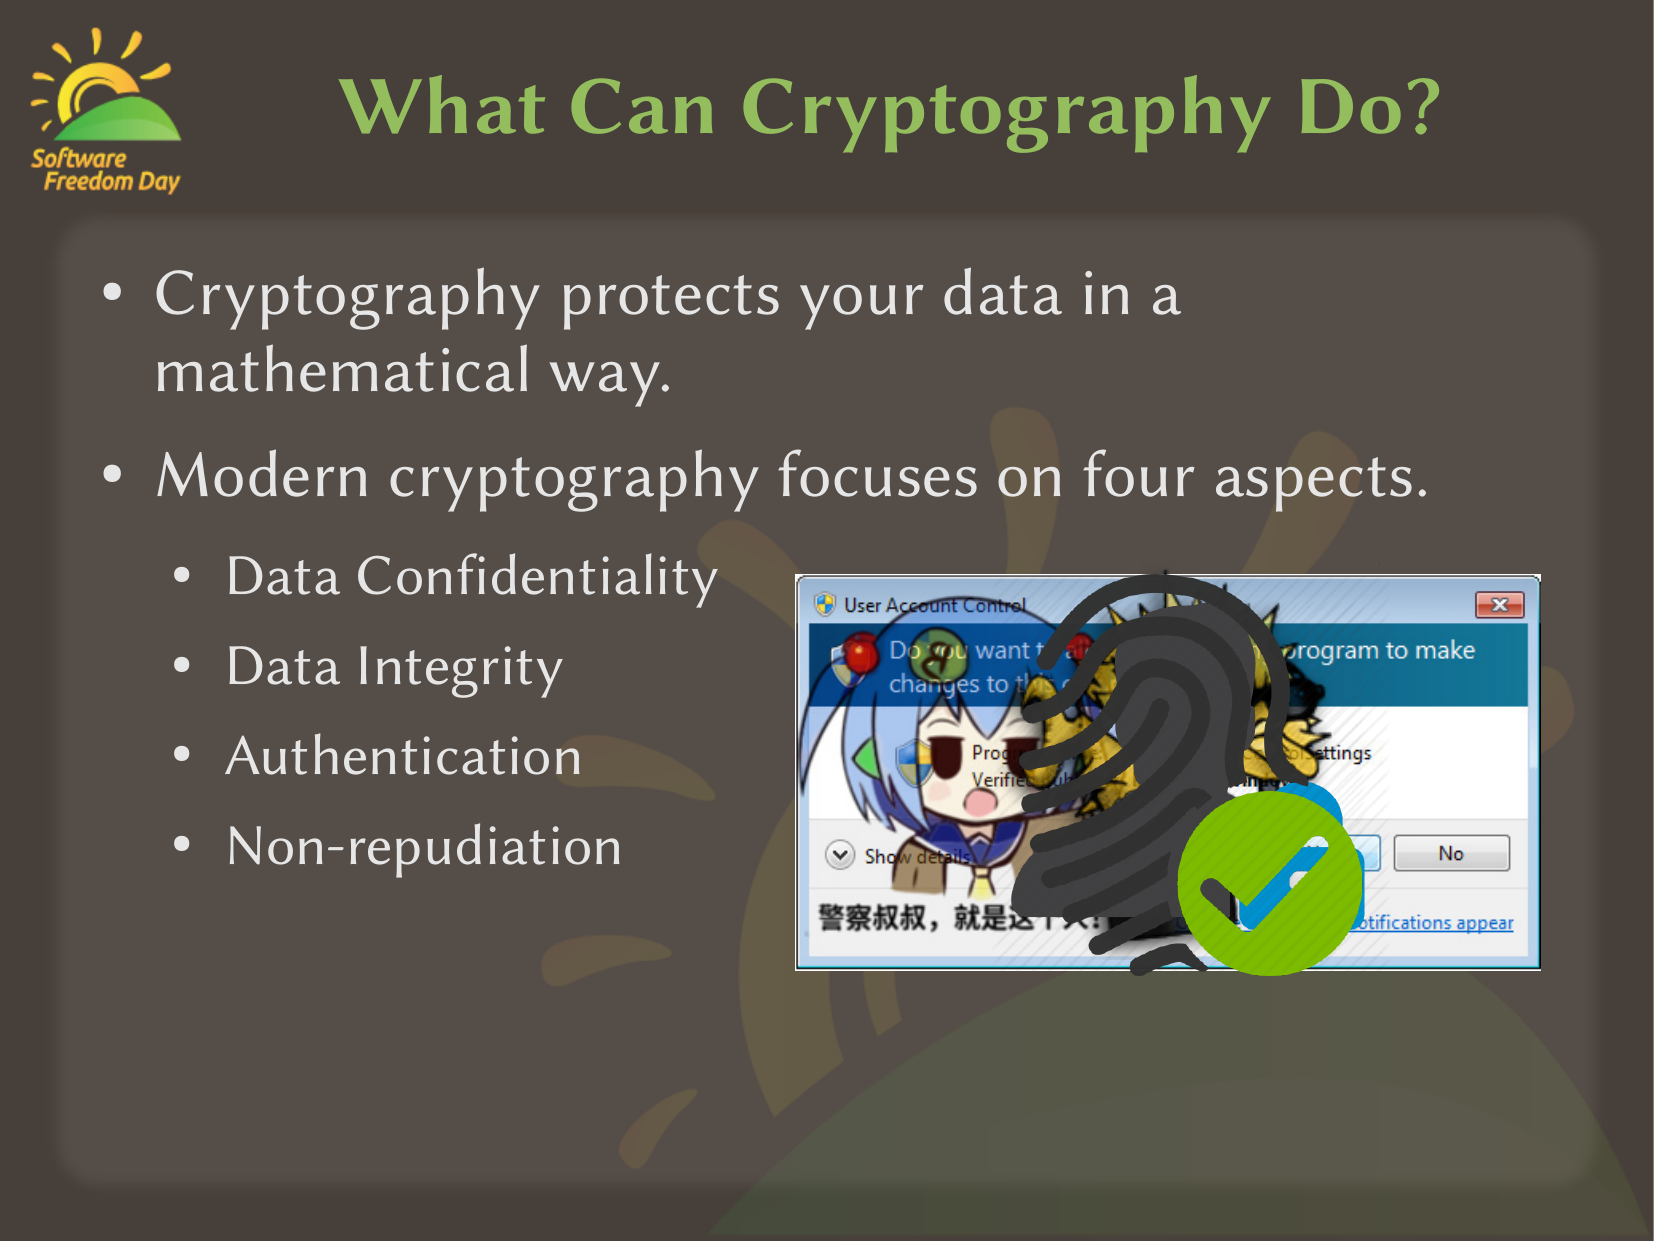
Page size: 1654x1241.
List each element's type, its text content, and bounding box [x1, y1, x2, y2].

title What Can Cryptography Do? [210, 9, 1571, 205]
picture [0, 0, 1654, 1241]
list Cryptography protects your data in a mathematical way. Modern cryptography focuses on four aspects. Data Confidentiality Data Integrity Authentication Non-repudiation [82, 255, 1571, 1141]
